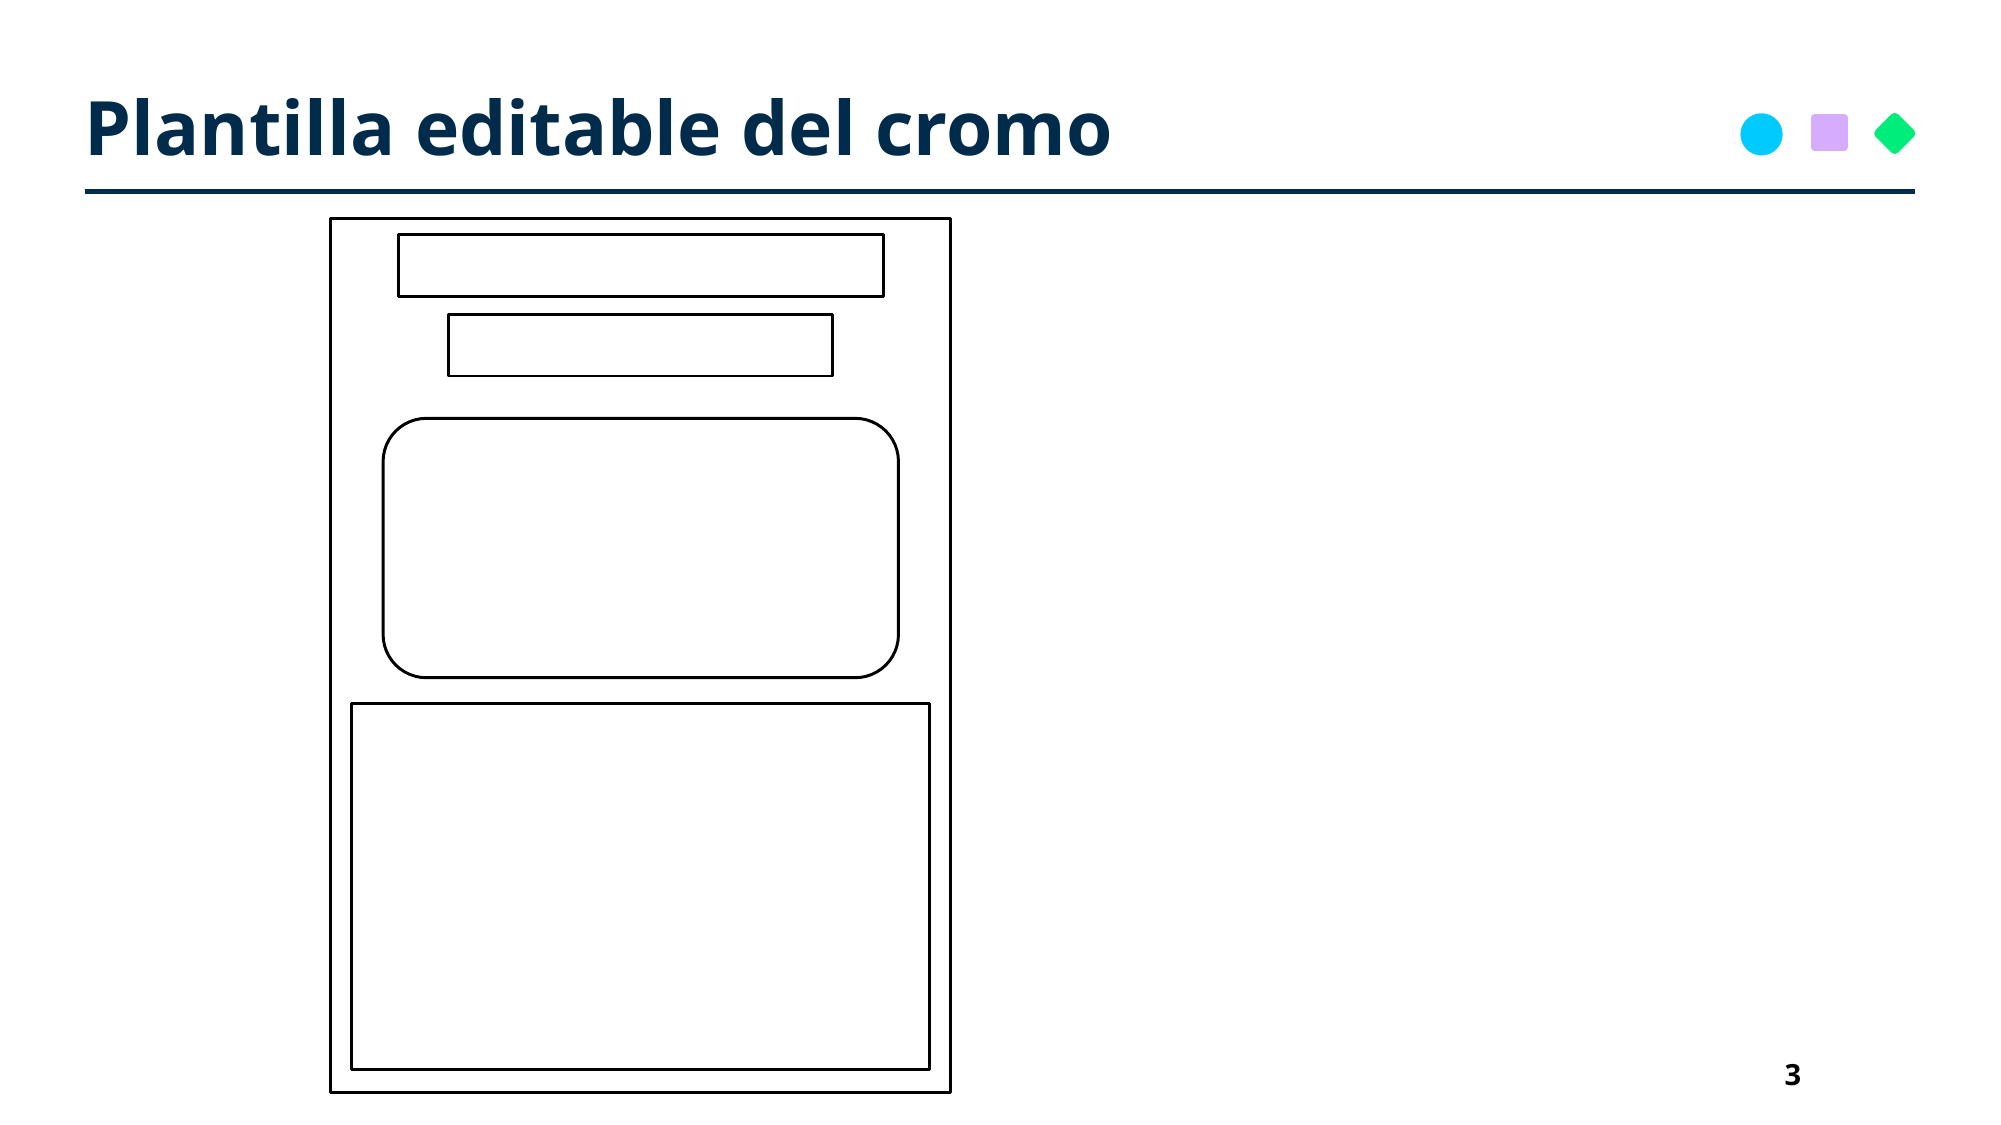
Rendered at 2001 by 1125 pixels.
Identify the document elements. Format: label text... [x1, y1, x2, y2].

text_box [330, 218, 951, 1093]
title Plantilla editable del cromo [84, 29, 1601, 178]
